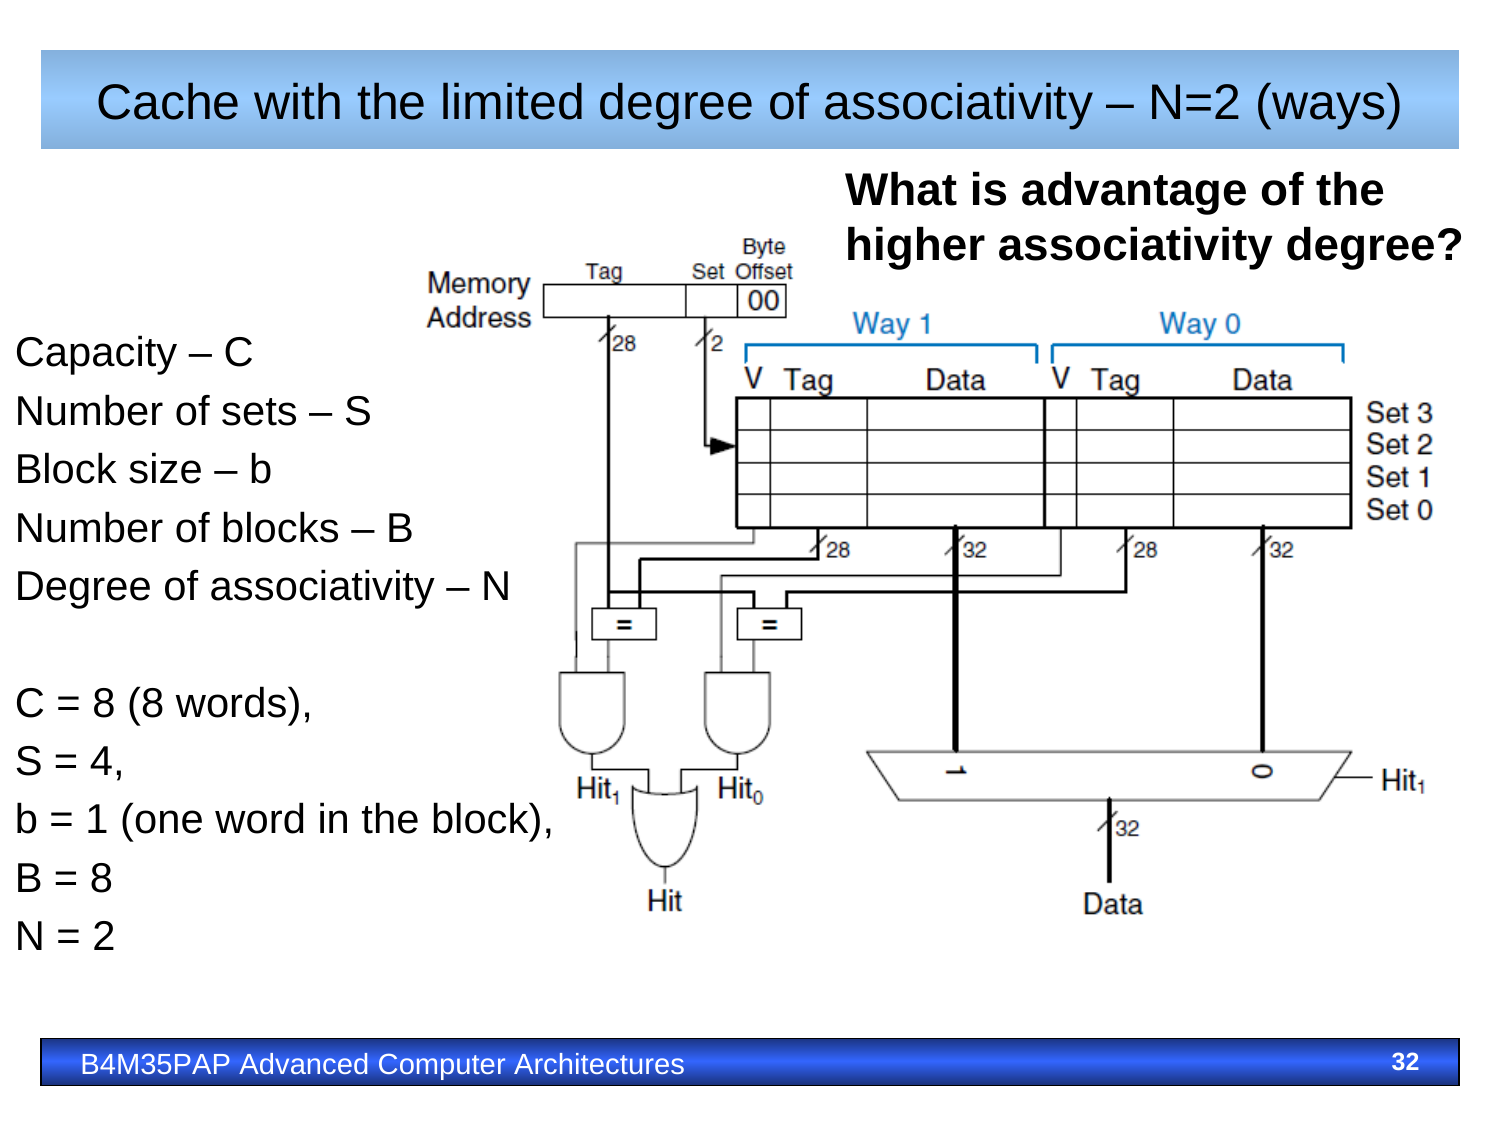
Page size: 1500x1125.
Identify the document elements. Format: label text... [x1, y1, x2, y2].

text_box Capacity – C Number of sets – S Block size – b Number of blocks – B Degree of associativity – N C = 8 (8 words), S = 4, b = 1 (one word in the block), B = 8 N = 2 [0, 317, 637, 927]
text_box What is advantage of the higher associativity degree? [830, 152, 1500, 332]
title Cache with the limited degree of associativity – N=2 (ways) [41, 50, 1459, 149]
picture [415, 223, 1459, 927]
